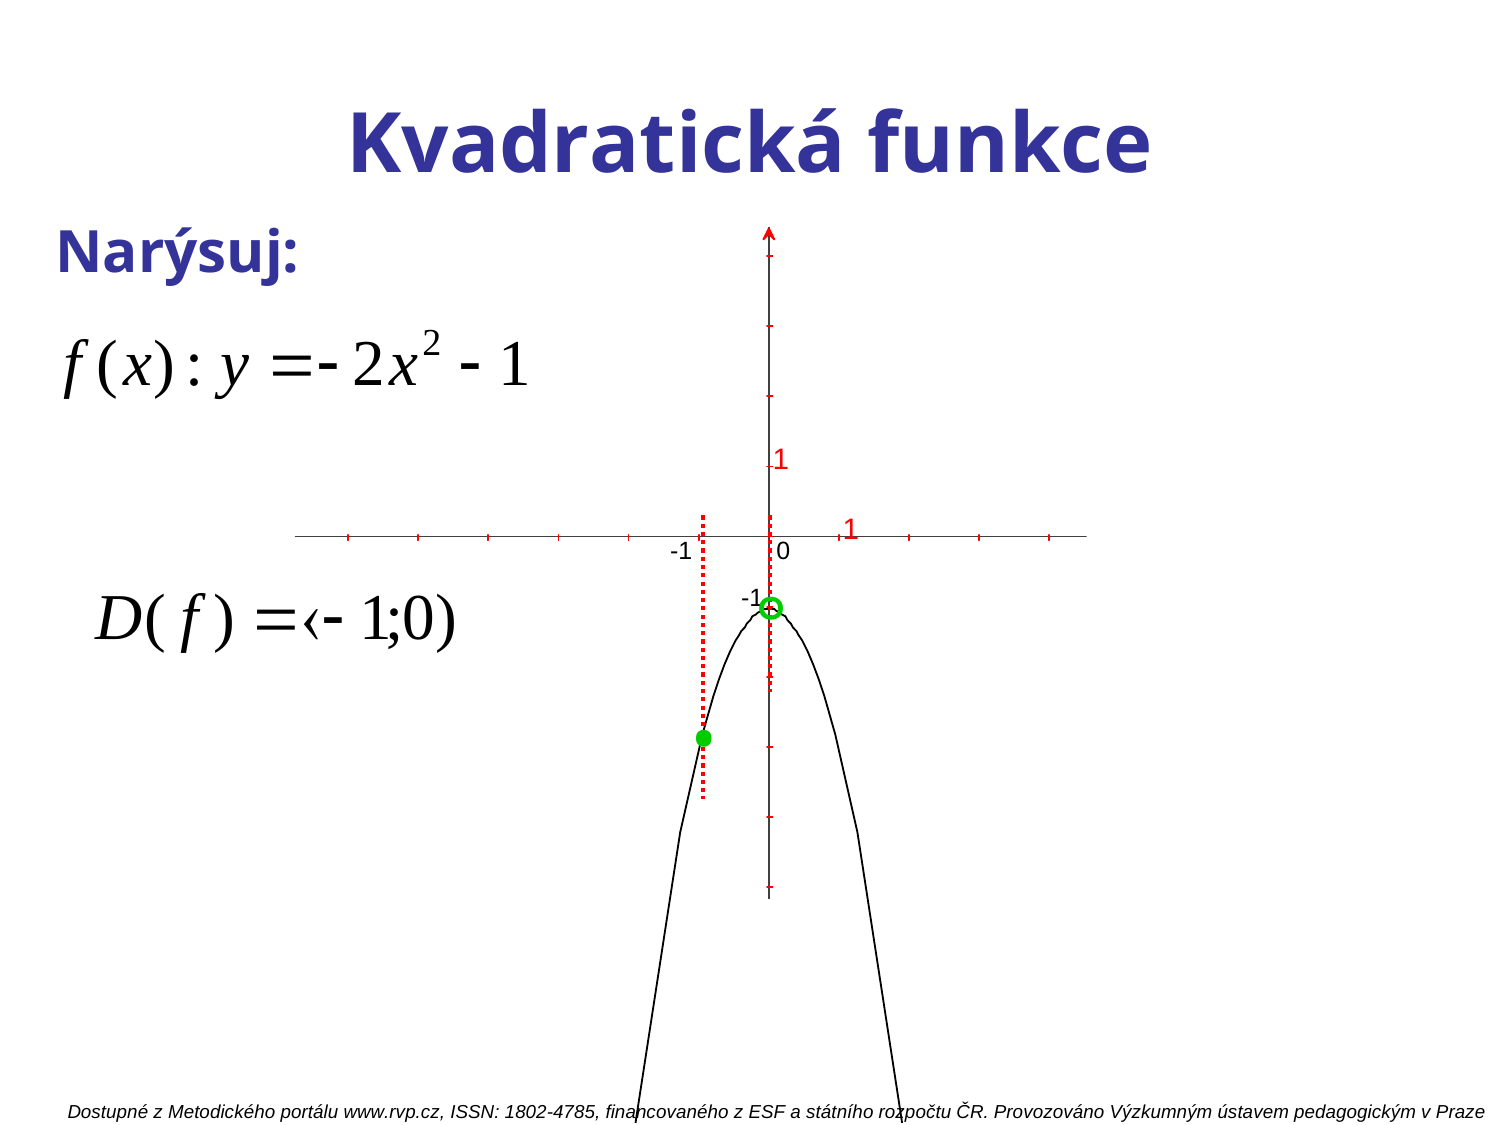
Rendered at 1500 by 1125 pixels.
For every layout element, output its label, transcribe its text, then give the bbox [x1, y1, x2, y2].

text_box . [672, 612, 874, 779]
picture [294, 226, 1087, 1091]
text_box Narýsuj: [41, 196, 1311, 303]
chart [83, 579, 470, 667]
text_box ° [740, 568, 942, 674]
chart [41, 314, 294, 413]
text_box 0 [761, 527, 880, 568]
text_box Dostupné z Metodického portálu www.rvp.cz, ISSN: 1802-4785, financovaného z ESF a státního rozpočtu ČR. Provozováno Výzkumným ústavem pedagogickým v Praze [52, 1091, 1500, 1125]
text_box -1 [655, 527, 761, 573]
text_box Kvadratická funkce [75, 45, 1426, 233]
